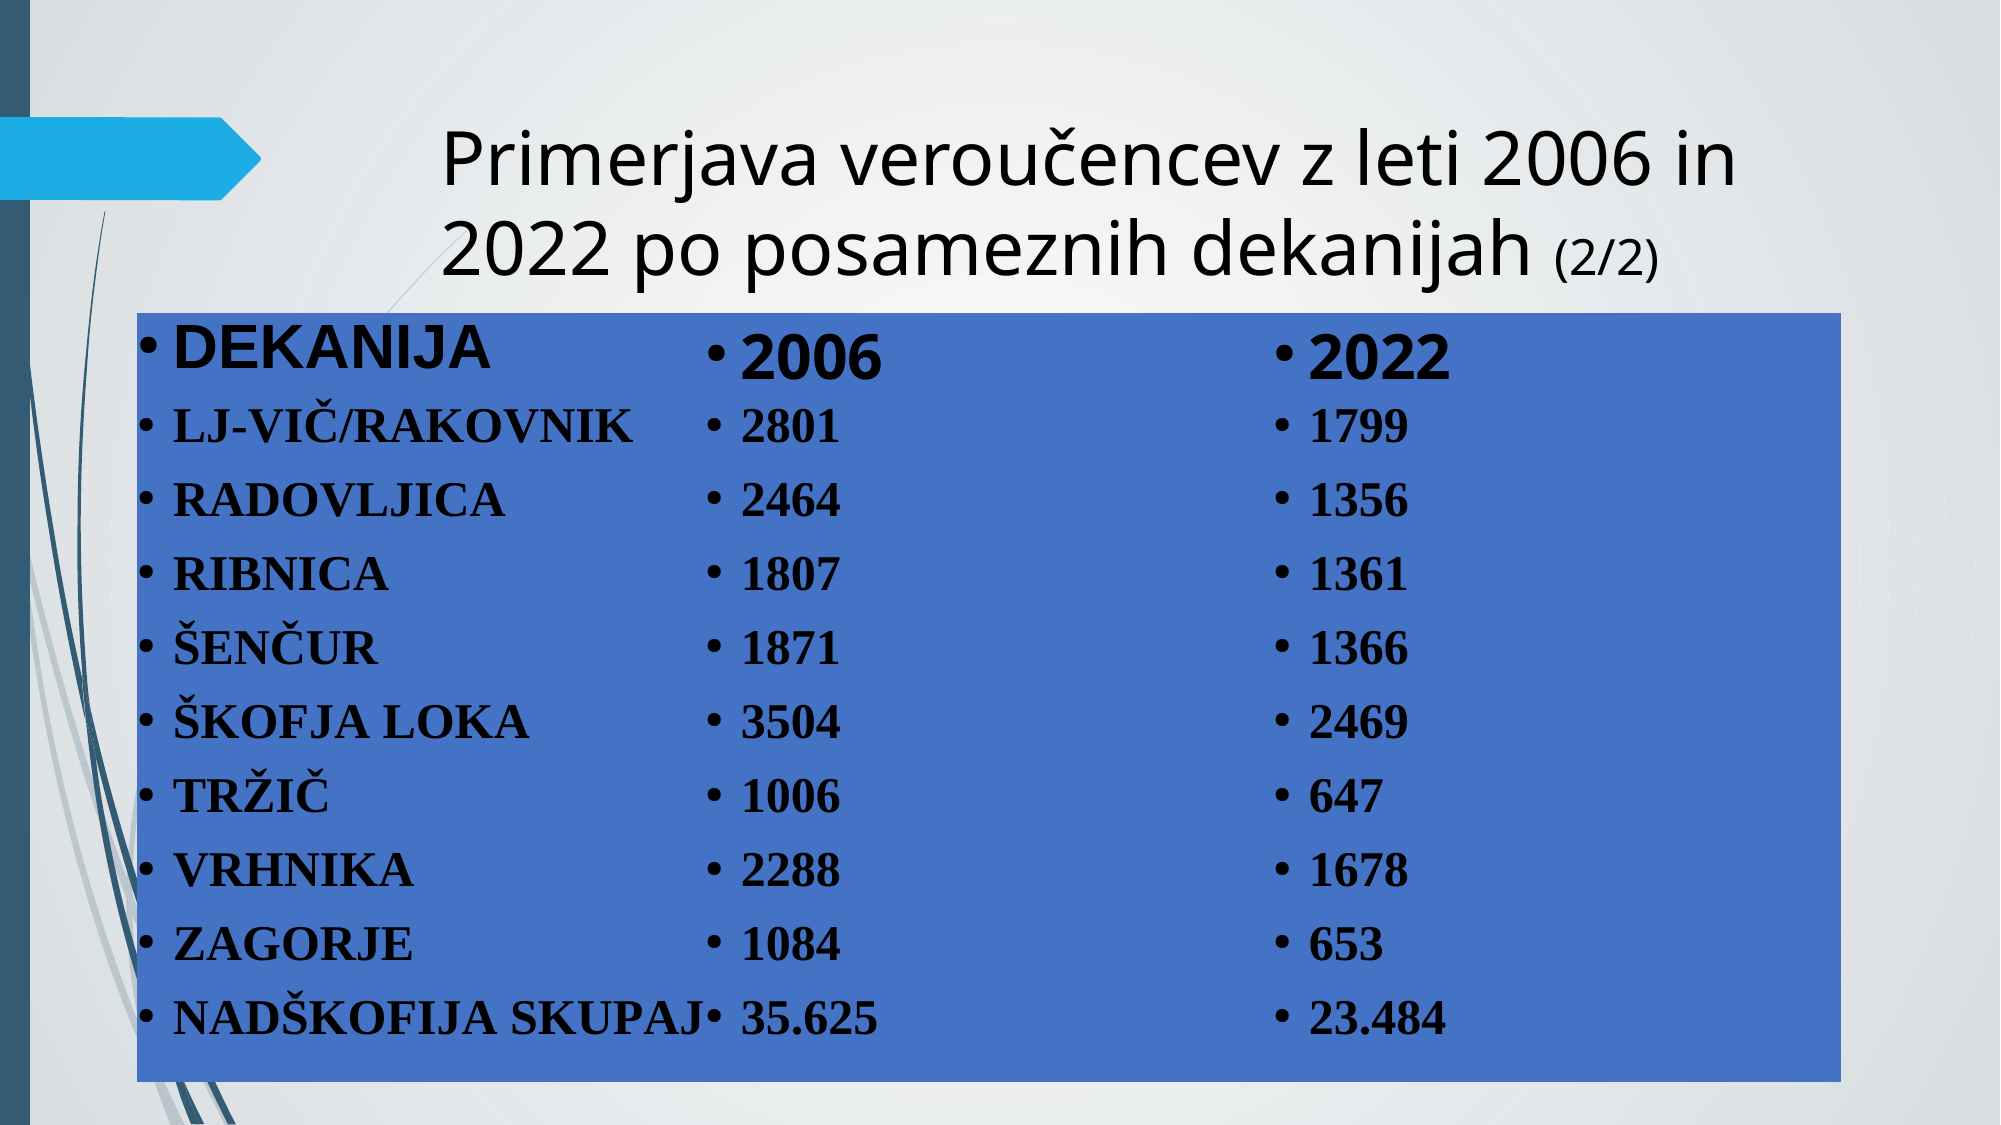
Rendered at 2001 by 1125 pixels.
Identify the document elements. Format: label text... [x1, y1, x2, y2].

table_cell 2469 [1273, 694, 1841, 768]
table_cell 2801 [705, 398, 1273, 472]
table_cell ŠENČUR [137, 620, 705, 694]
table_header 2006 [705, 313, 1273, 398]
table_cell VRHNIKA [137, 842, 705, 916]
table_cell 1006 [705, 768, 1273, 842]
table_cell 35.625 [705, 990, 1273, 1082]
table_header DEKANIJA [137, 313, 705, 398]
table_cell 23.484 [1273, 990, 1841, 1082]
table_cell 653 [1273, 916, 1841, 990]
table_cell 1084 [705, 916, 1273, 990]
table_cell ŠKOFJA LOKA [137, 694, 705, 768]
table_cell 1366 [1273, 620, 1841, 694]
table_cell 1871 [705, 620, 1273, 694]
table_cell 1356 [1273, 472, 1841, 546]
table_cell 2464 [705, 472, 1273, 546]
table_cell 2288 [705, 842, 1273, 916]
table_cell 1807 [705, 546, 1273, 620]
table_cell ZAGORJE [137, 916, 705, 990]
table_cell 647 [1273, 768, 1841, 842]
table_cell TRŽIČ [137, 768, 705, 842]
table_cell RIBNICA [137, 546, 705, 620]
table_cell RADOVLJICA [137, 472, 705, 546]
table_cell 1799 [1273, 398, 1841, 472]
table_cell 1678 [1273, 842, 1841, 916]
table_cell NADŠKOFIJA SKUPAJ [137, 990, 705, 1082]
table_cell 1361 [1273, 546, 1841, 620]
table_cell 3504 [705, 694, 1273, 768]
title Primerjava veroučencev z leti 2006 in 2022 po posameznih dekanijah (2/2) [425, 102, 1888, 313]
table_cell LJ-VIČ/RAKOVNIK [137, 398, 705, 472]
table_header 2022 [1273, 313, 1841, 398]
